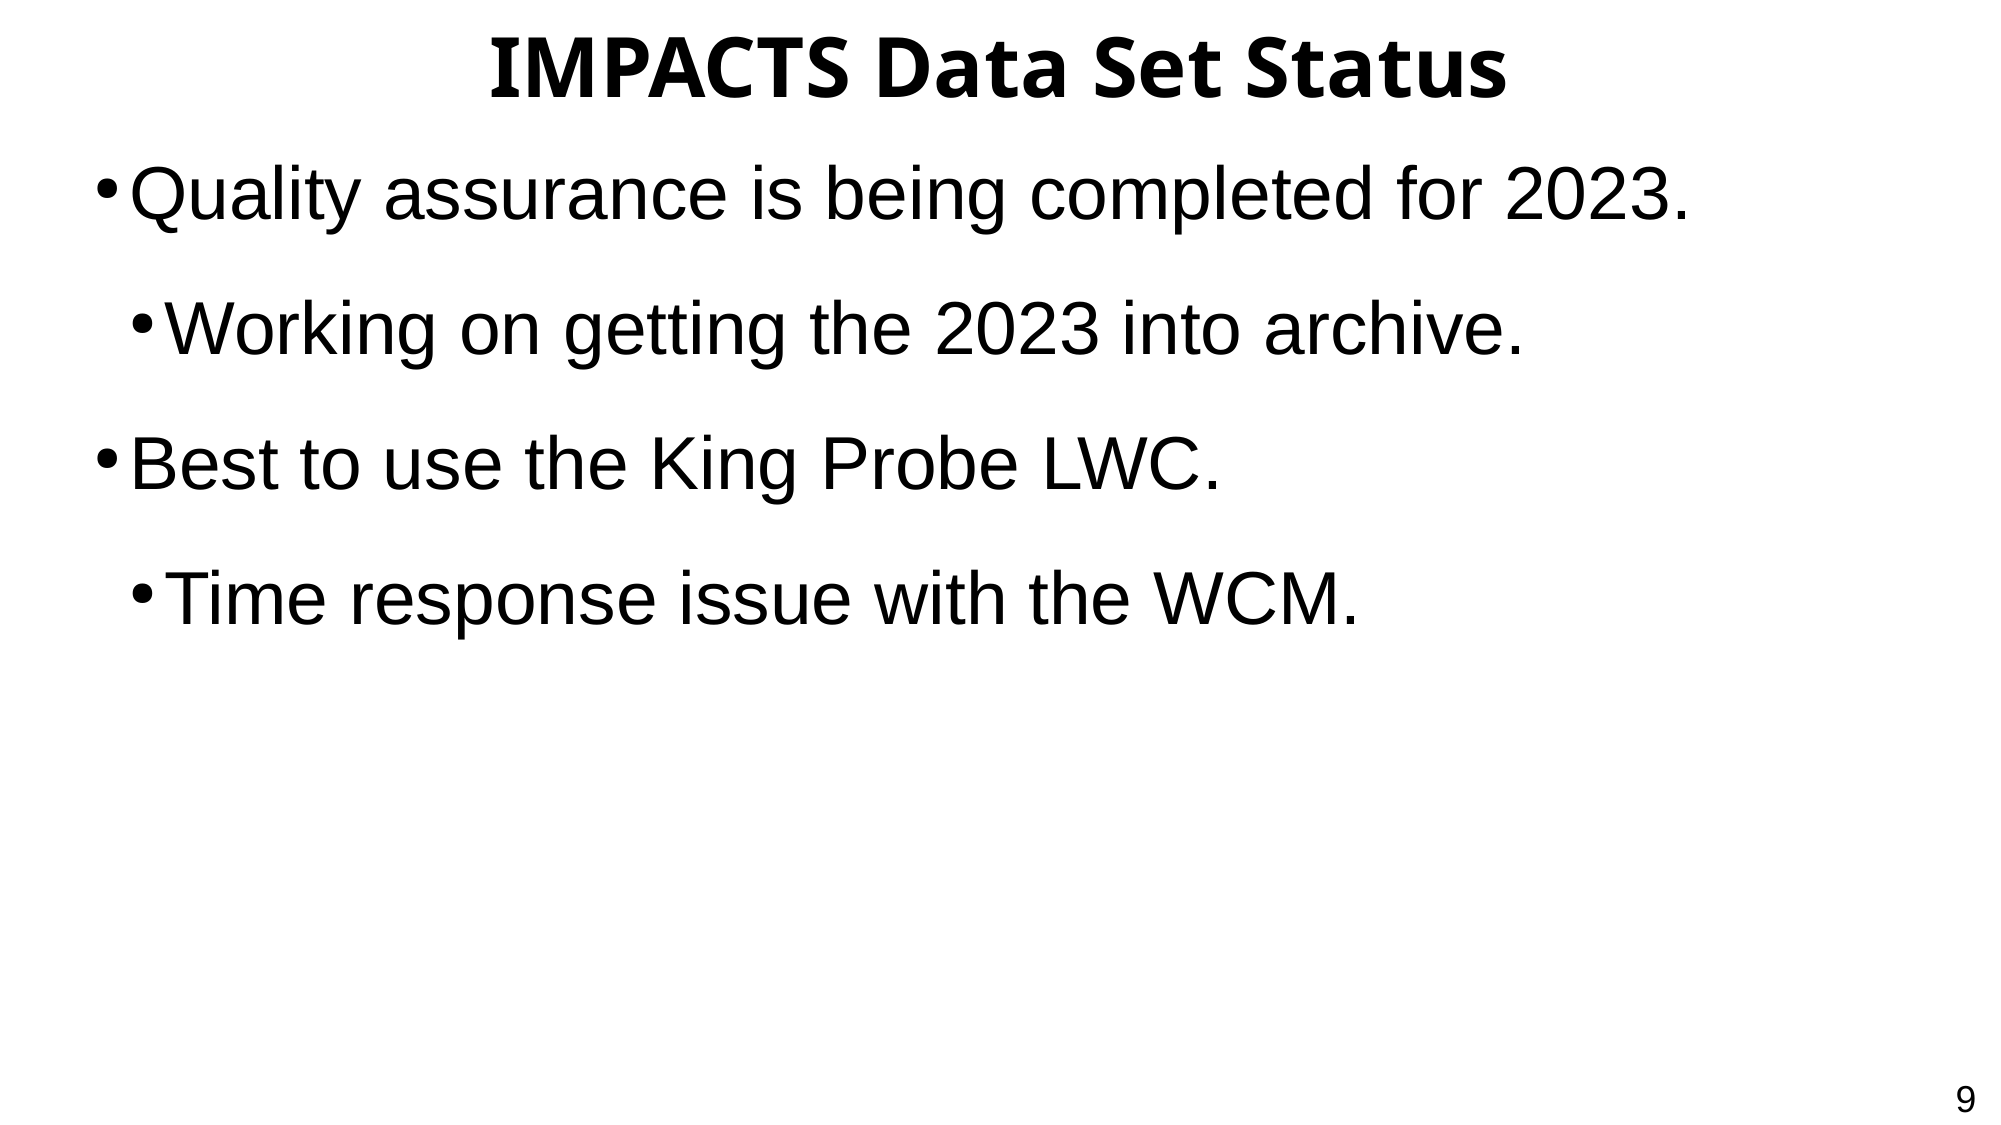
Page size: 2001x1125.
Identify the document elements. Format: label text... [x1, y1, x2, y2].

text_box IMPACTS Data Set Status [0, 6, 2000, 135]
text_box Quality assurance is being completed for 2023. Working on getting the 2023 into archive. Best to use the King Probe LWC. Time response issue with the WCM. [78, 147, 1966, 1117]
